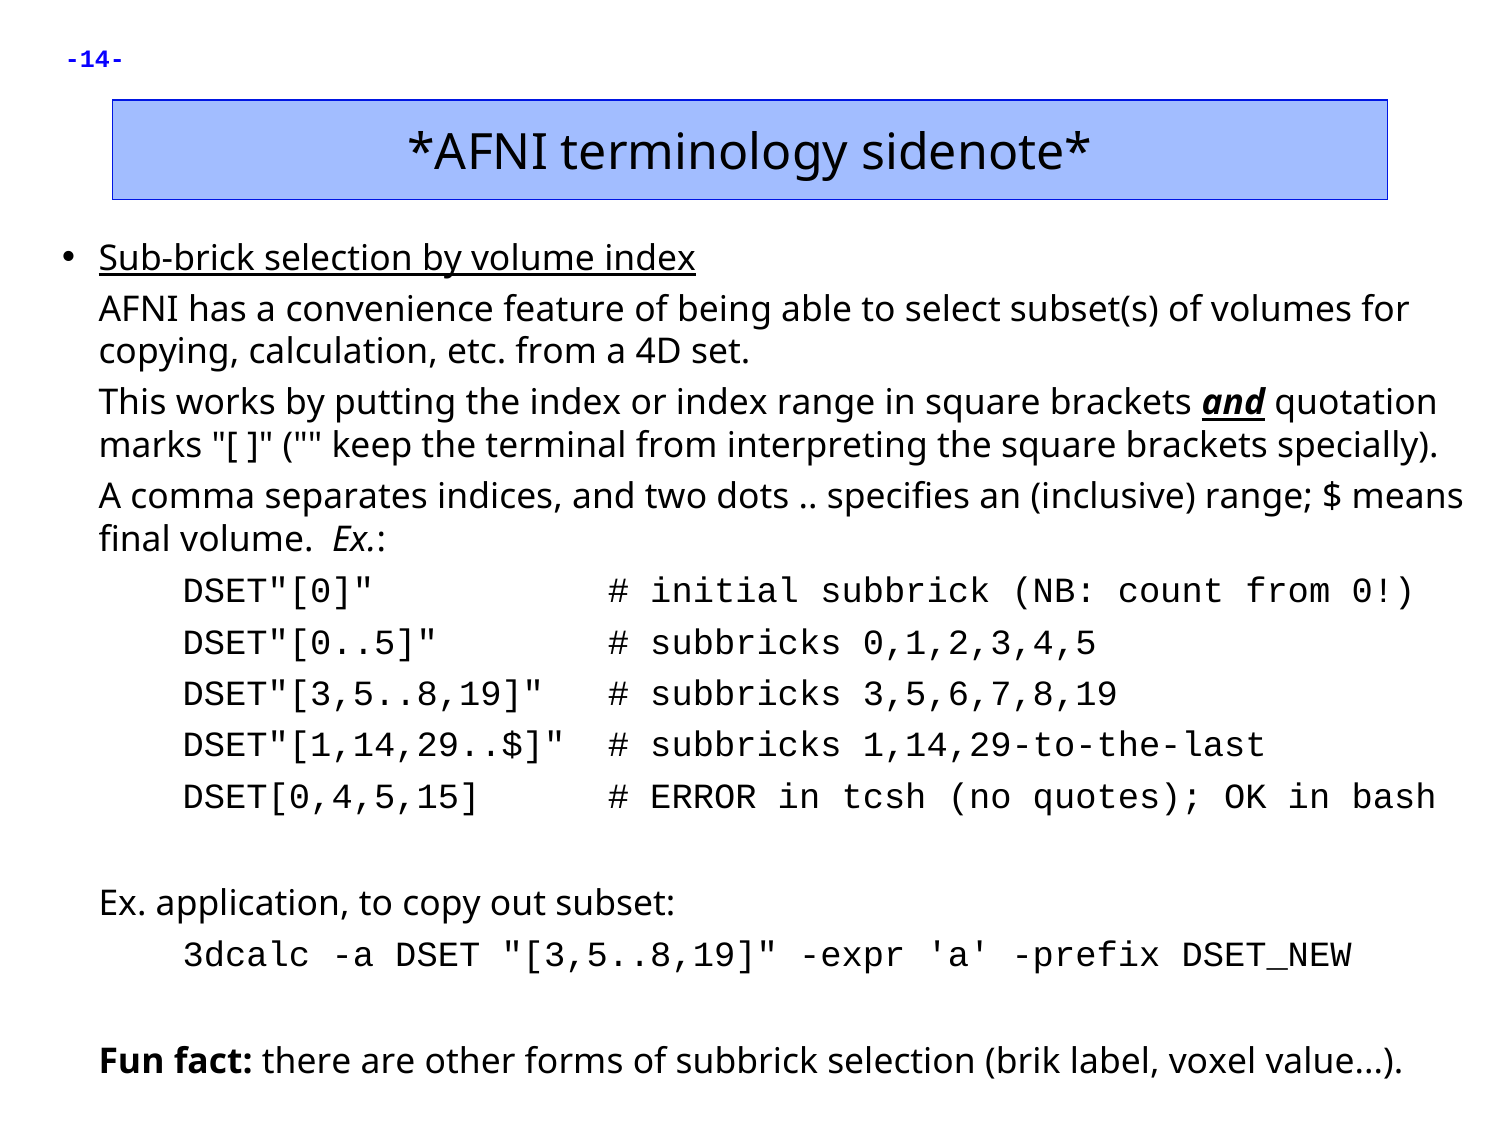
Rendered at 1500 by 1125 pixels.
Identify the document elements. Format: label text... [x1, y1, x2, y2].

text_box Sub-brick selection by volume index AFNI has a convenience feature of being able to select subset(s) of volumes for copying, calculation, etc. from a 4D set. This works by putting the index or index range in square brackets and quotation marks "[ ]" ("" keep the terminal from interpreting the square brackets specially). A comma separates indices, and two dots .. specifies an (inclusive) range; $ means final volume. Ex.: DSET"[0]" # initial subbrick (NB: count from 0!) DSET"[0..5]" # subbricks 0,1,2,3,4,5 DSET"[3,5..8,19]" # subbricks 3,5,6,7,8,19 DSET"[1,14,29..$]" # subbricks 1,14,29-to-the-last DSET[0,4,5,15] # ERROR in tcsh (no quotes); OK in bash Ex. application, to copy out subset: 3dcalc -a DSET "[3,5..8,19]" -expr 'a' -prefix DSET_NEW Fun fact: there are other forms of subbrick selection (brik label, voxel value...). [46, 226, 1489, 1057]
text_box *AFNI terminology sidenote* [112, 99, 1388, 200]
